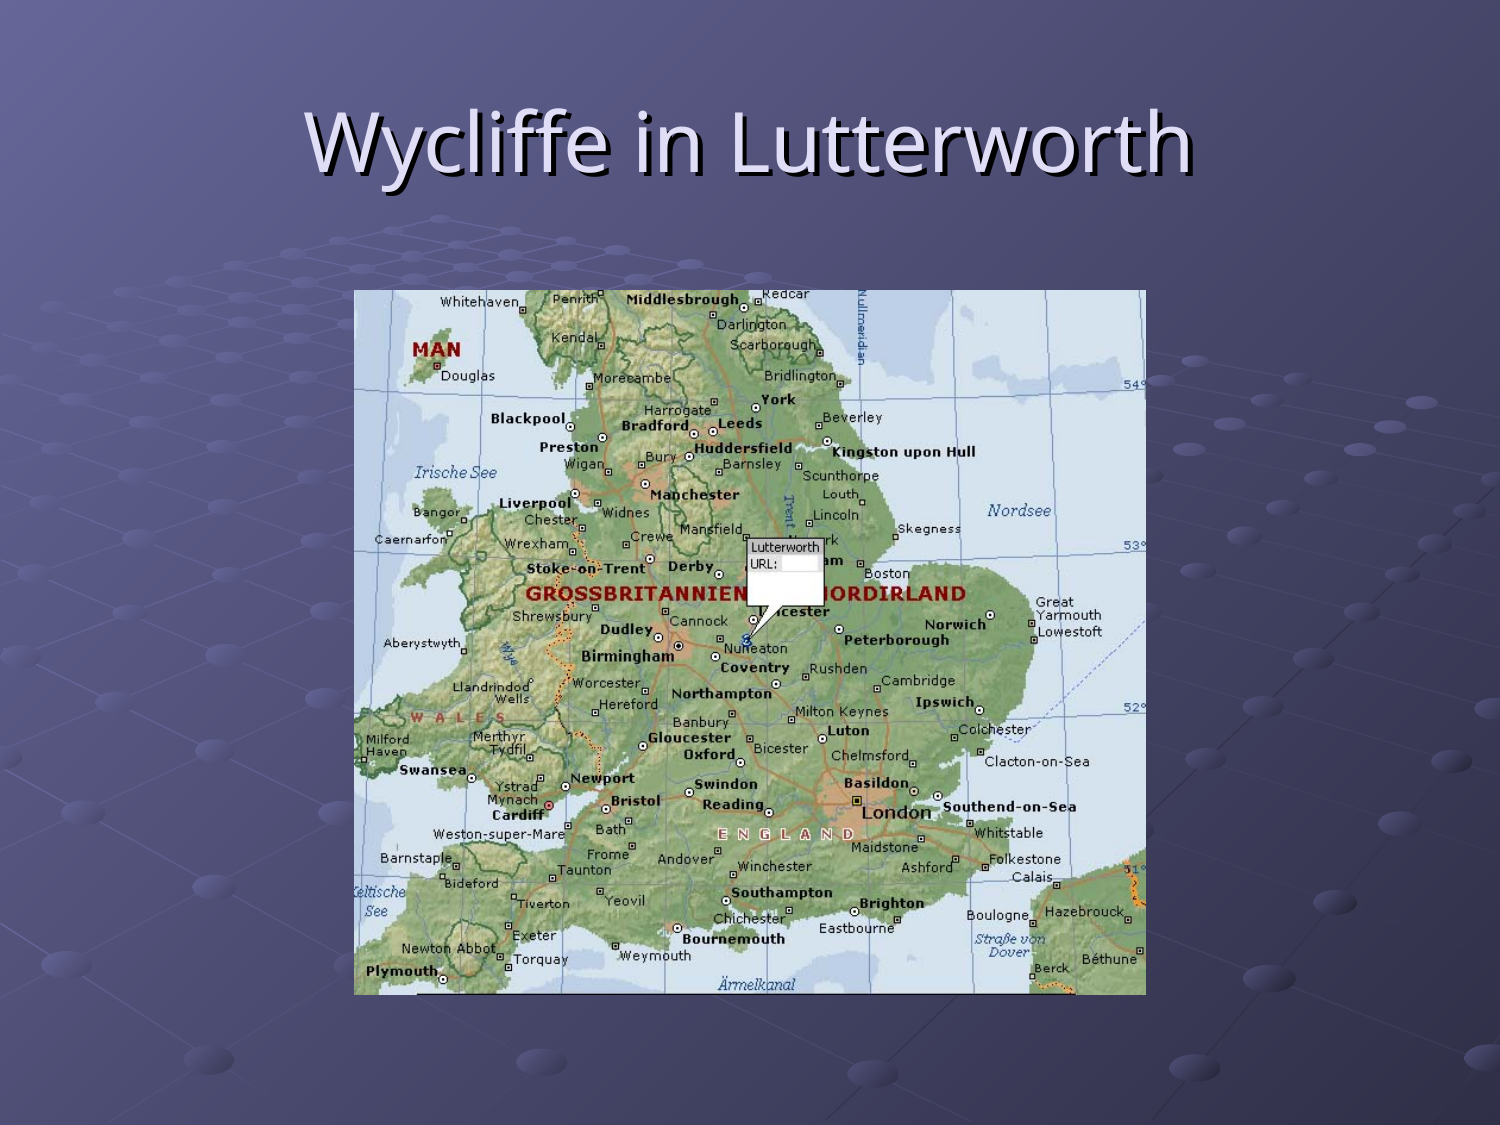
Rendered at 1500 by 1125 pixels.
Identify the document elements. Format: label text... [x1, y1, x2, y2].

picture [354, 290, 1146, 995]
title Wycliffe in Lutterworth [0, 45, 1500, 233]
